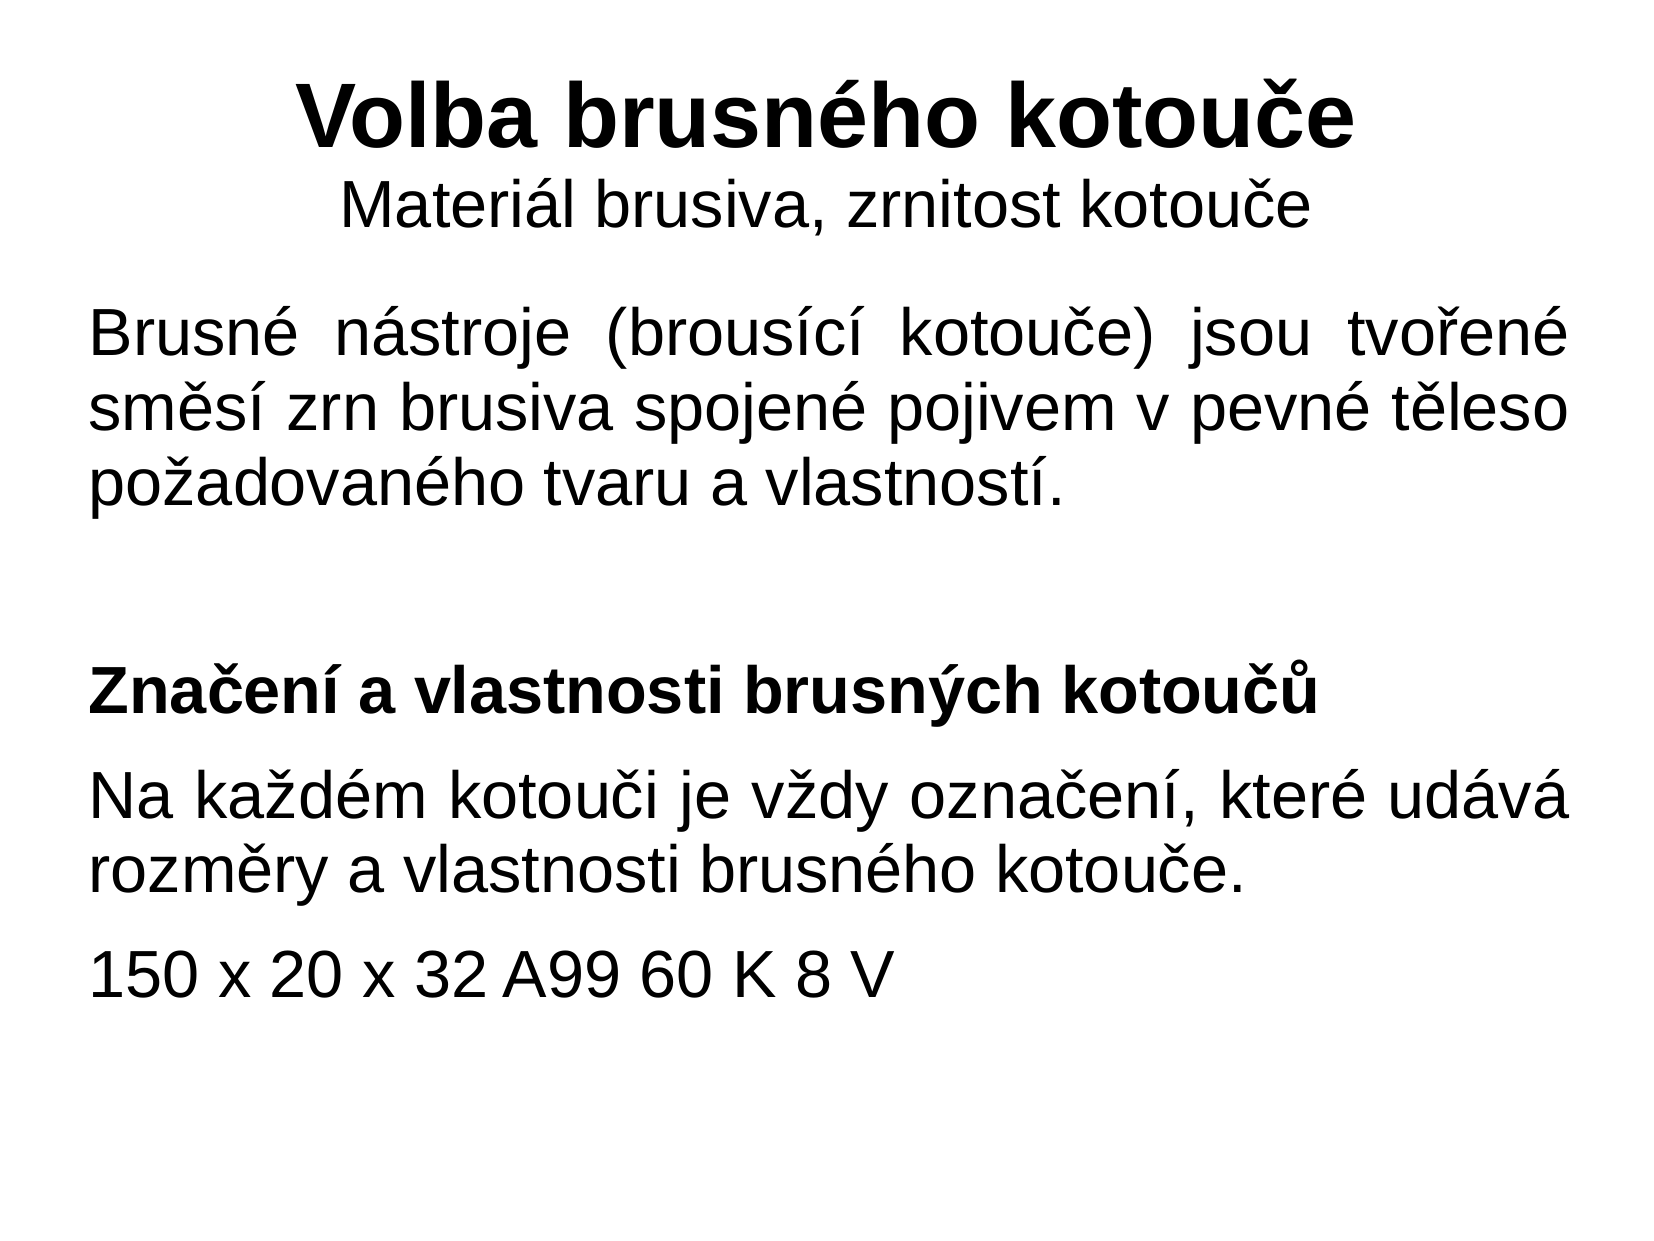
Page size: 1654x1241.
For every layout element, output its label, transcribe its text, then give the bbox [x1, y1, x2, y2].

list Brusné nástroje (brousící kotouče) jsou tvořené směsí zrn brusiva spojené pojivem v pevné těleso požadovaného tvaru a vlastností. Značení a vlastnosti brusných kotoučů Na každém kotouči je vždy označení, které udává rozměry a vlastnosti brusného kotouče. 150 x 20 x 32 A99 60 K 8 V [88, 295, 1571, 1114]
title Volba brusného kotouče Materiál brusiva, zrnitost kotouče [82, 49, 1571, 257]
